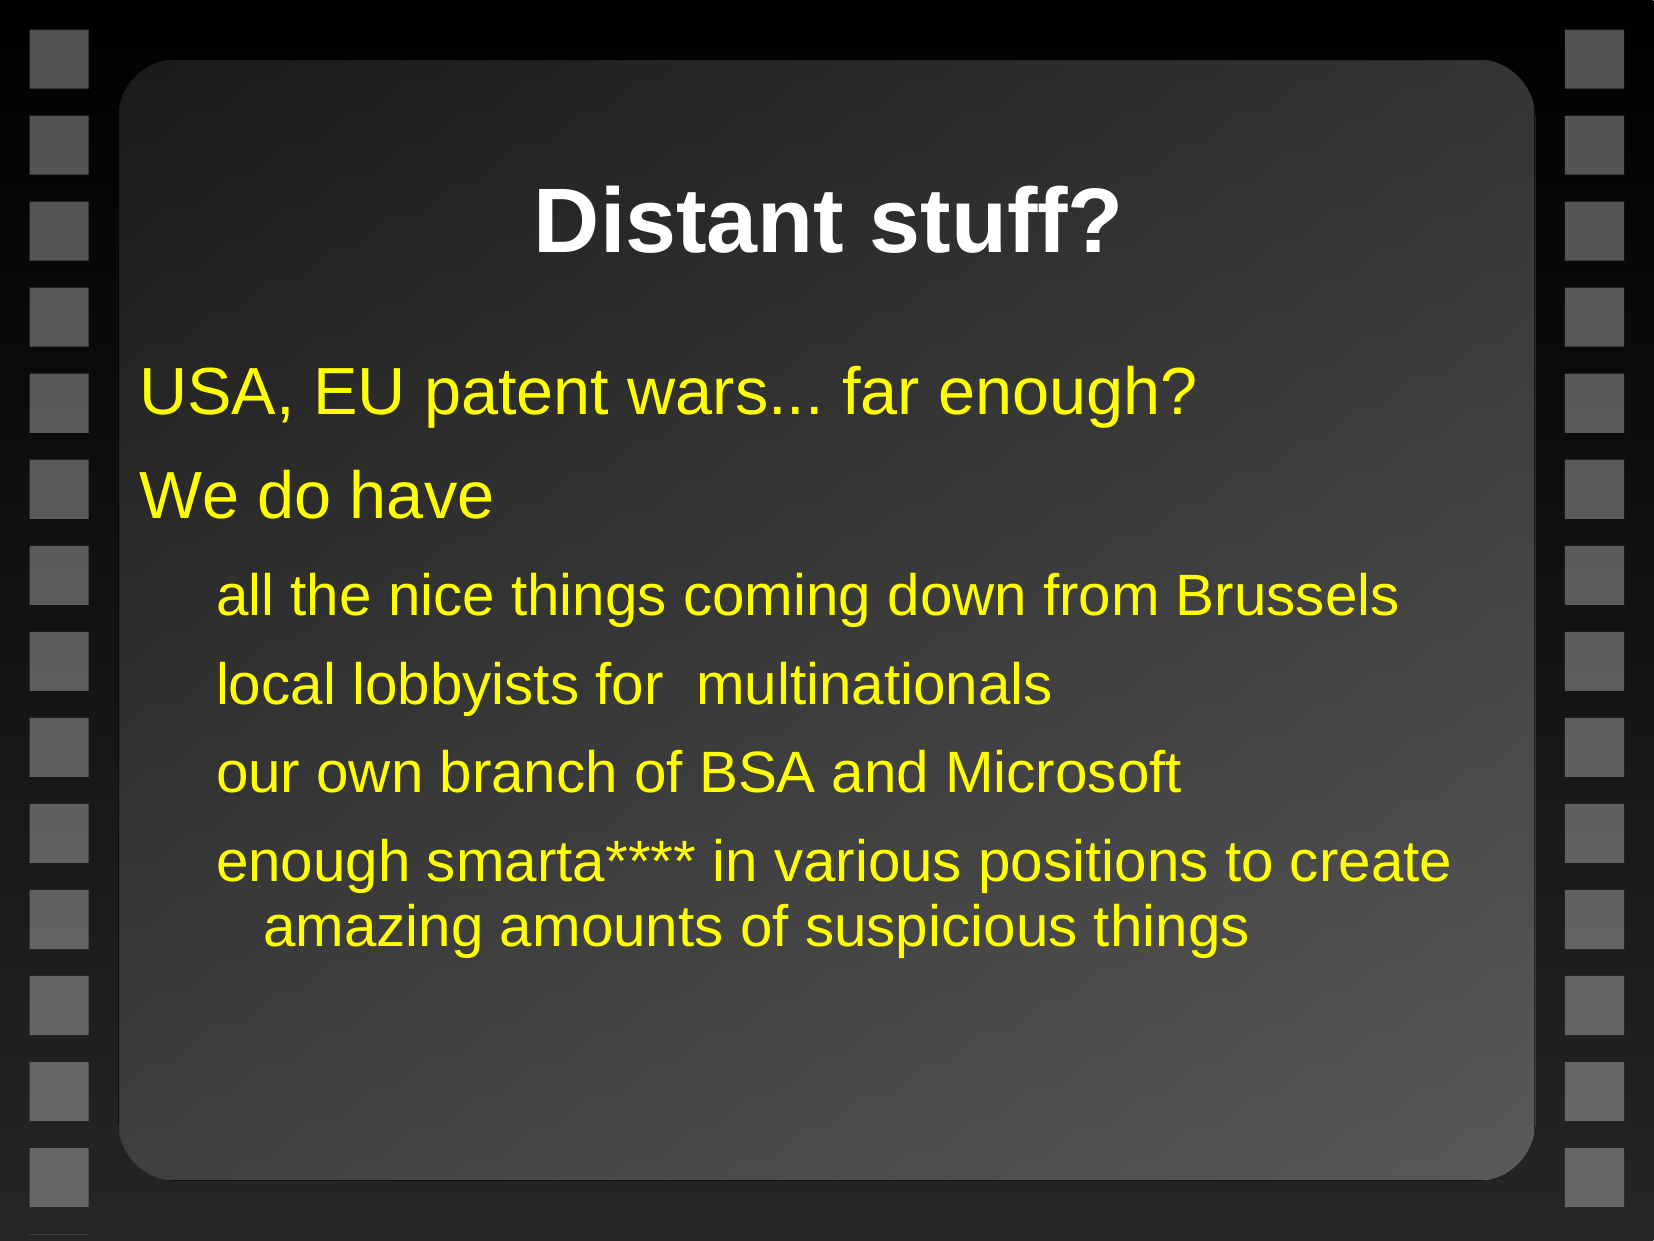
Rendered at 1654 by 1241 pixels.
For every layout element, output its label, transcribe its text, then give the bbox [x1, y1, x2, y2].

list USA, EU patent wars... far enough? We do have all the nice things coming down from Brussels local lobbyists for multinationals our own branch of BSA and Microsoft enough smarta**** in various positions to create amazing amounts of suspicious things [121, 354, 1534, 1127]
title Distant stuff? [123, 117, 1536, 325]
